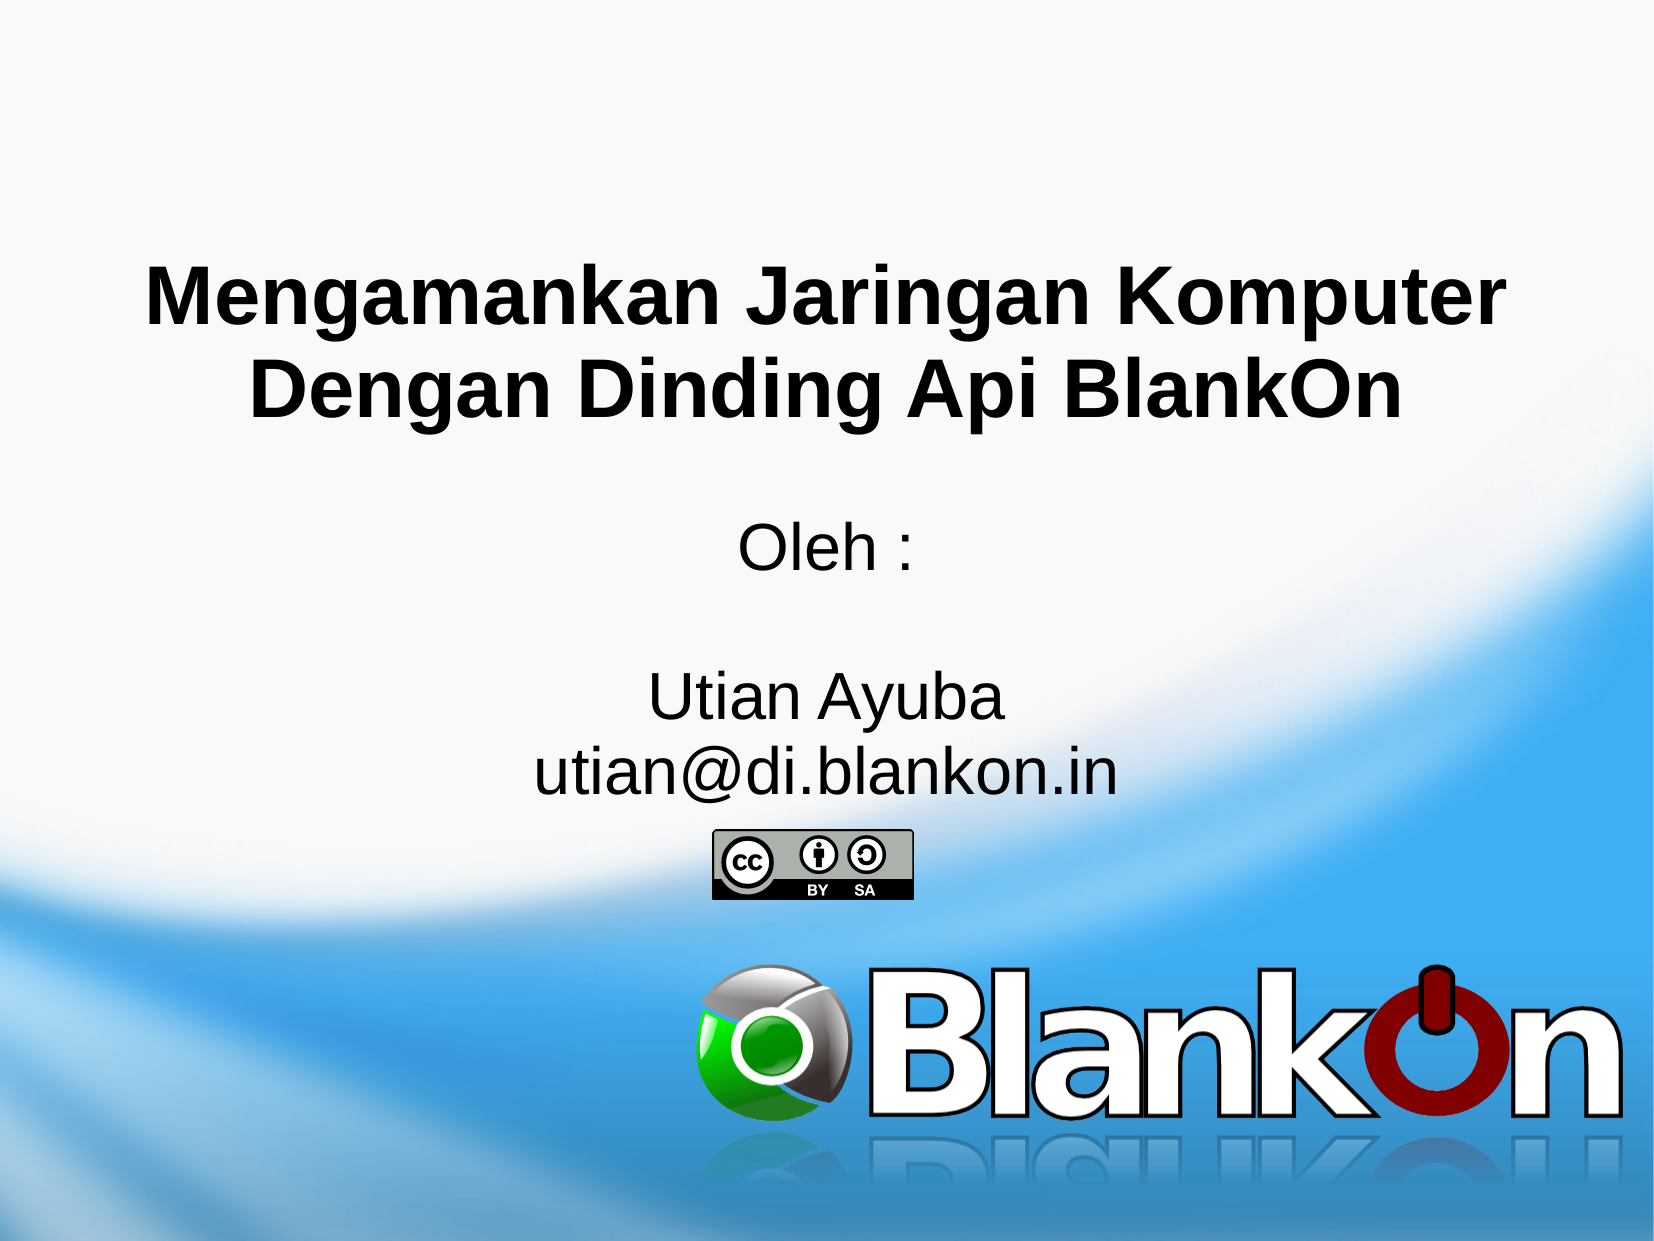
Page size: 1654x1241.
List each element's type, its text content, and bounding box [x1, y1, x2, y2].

picture [0, 0, 1654, 1241]
subtitle Mengamankan Jaringan Komputer Dengan Dinding Api BlankOn Oleh : Utian Ayuba utian@di.blankon.in [82, 84, 1571, 973]
